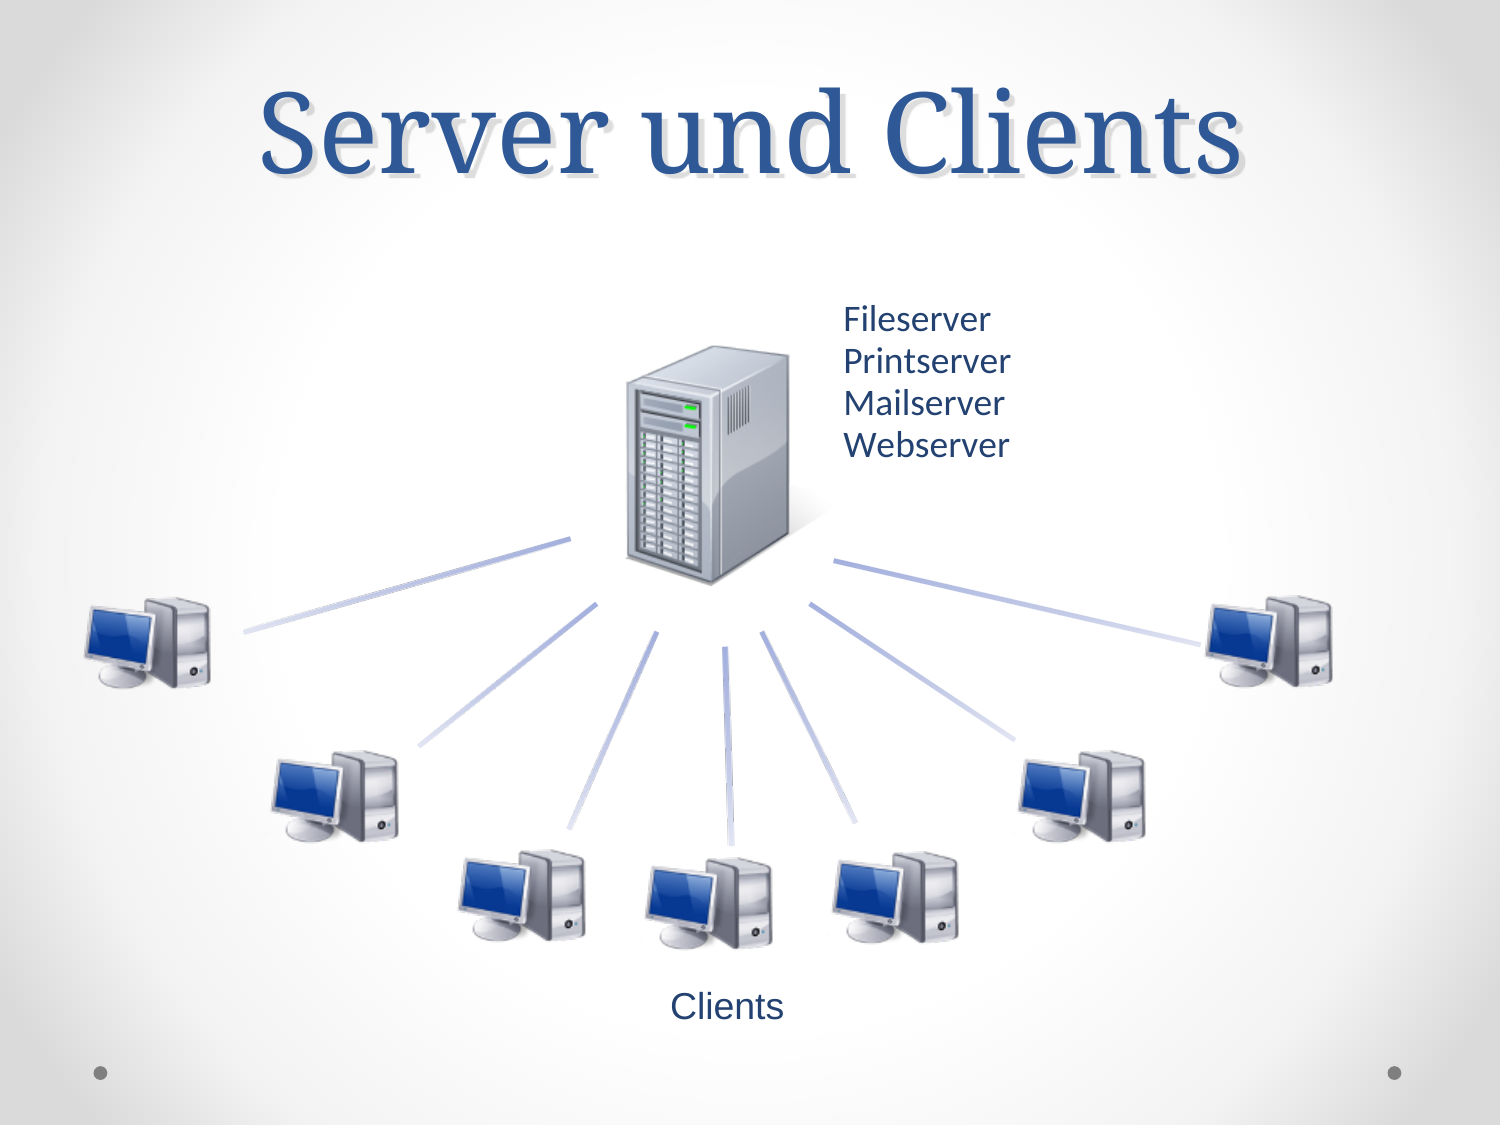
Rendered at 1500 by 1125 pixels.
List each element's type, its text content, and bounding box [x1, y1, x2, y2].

picture [0, 0, 1500, 1125]
text_box Clients [655, 978, 817, 1036]
text_box Fileserver Printserver Mailserver Webserver [828, 290, 1155, 474]
title Server und Clients [76, 67, 1427, 204]
